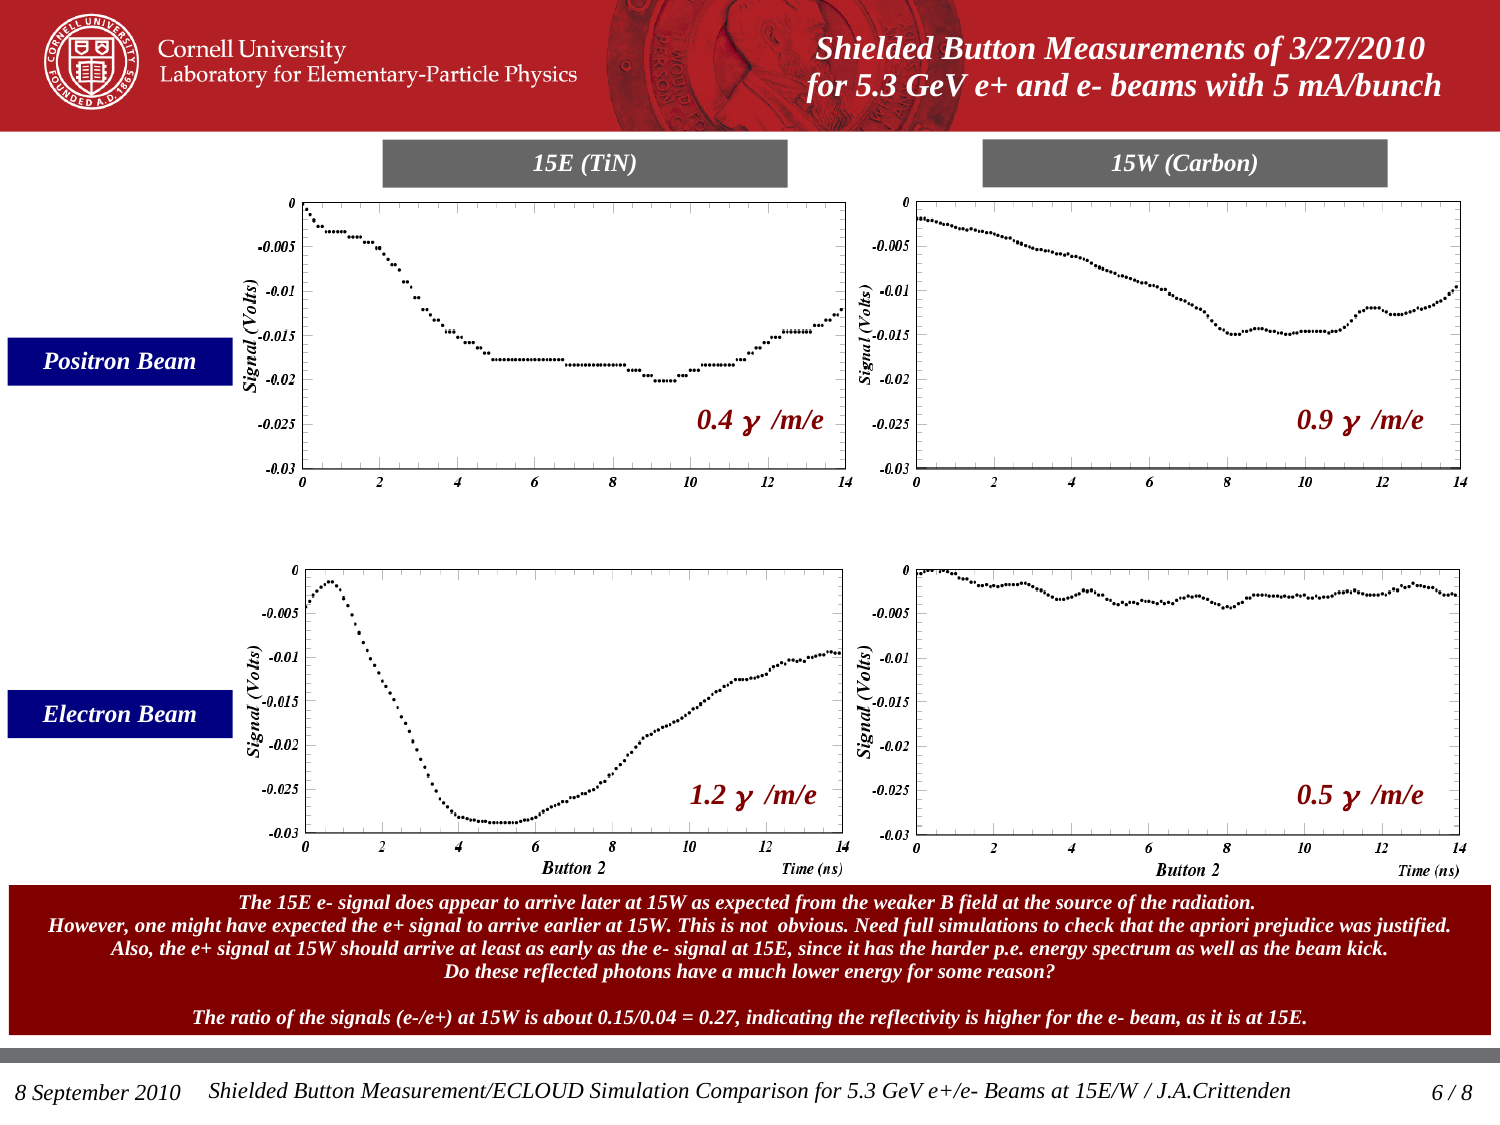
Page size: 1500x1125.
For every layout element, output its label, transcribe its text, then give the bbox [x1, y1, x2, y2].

picture [0, 0, 1500, 132]
text_box The 15E e- signal does appear to arrive later at 15W as expected from the weaker B field at the source of the radiation. However, one might have expected the e+ signal to arrive earlier at 15W. This is not obvious. Need full simulations to check that the apriori prejudice was justified. Also, the e+ signal at 15W should arrive at least as early as the e- signal at 15E, since it has the harder p.e. energy spectrum as well as the beam kick. Do these reflected photons have a much lower energy for some reason? The ratio of the signals (e-/e+) at 15W is about 0.15/0.04 = 0.27, indicating the reflectivity is higher for the e- beam, as it is at 15E. [8, 885, 1491, 1036]
text_box 0.5 g /m/e [1282, 771, 1426, 826]
text_box 0.9 g /m/e [1282, 396, 1426, 451]
text_box 15E (TiN) [382, 139, 788, 188]
picture [240, 194, 1471, 494]
text_box Electron Beam [7, 690, 233, 739]
text_box Shielded Button Measurements of 3/27/2010 for 5.3 GeV e+ and e- beams with 5 mA/bunch [750, 29, 1500, 106]
picture [240, 562, 1471, 886]
text_box 15W (Carbon) [982, 139, 1388, 188]
text_box Positron Beam [7, 337, 233, 386]
text_box 1.2 g /m/e [675, 771, 818, 826]
text_box 0.4 g /m/e [682, 396, 826, 451]
